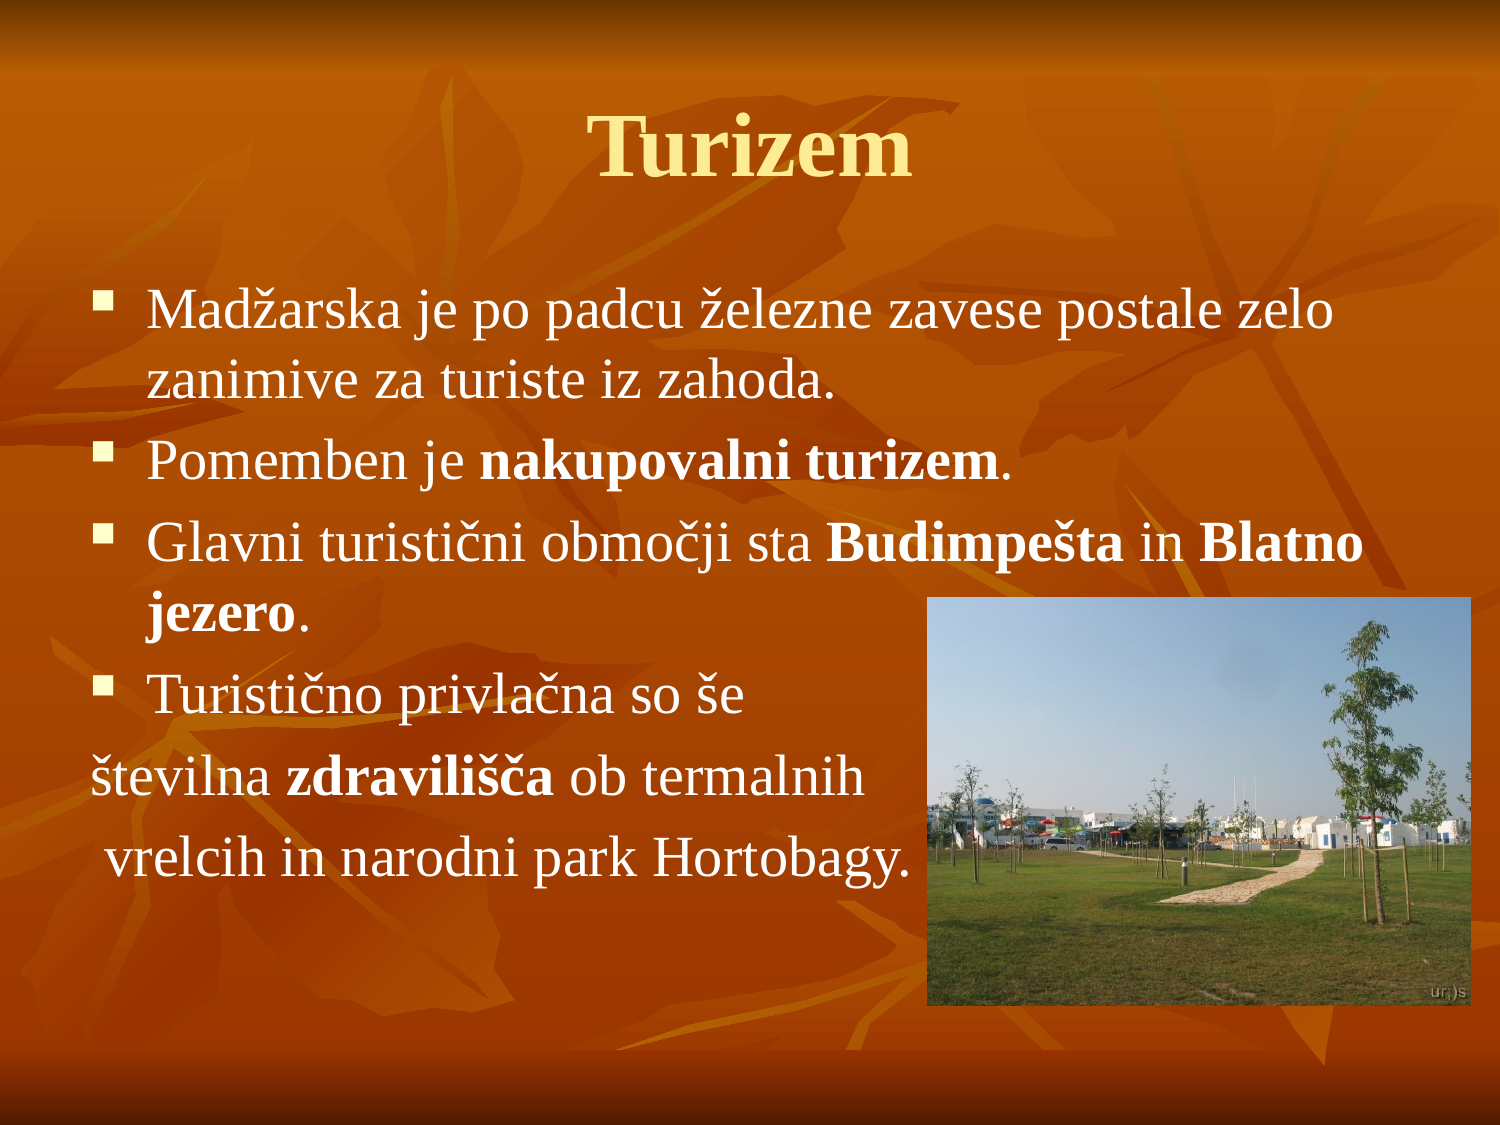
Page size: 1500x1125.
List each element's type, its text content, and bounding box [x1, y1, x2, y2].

list Madžarska je po padcu železne zavese postale zelo zanimive za turiste iz zahoda. Pomemben je nakupovalni turizem. Glavni turistični območji sta Budimpešta in Blatno jezero. Turistično privlačna so še številna zdravilišča ob termalnih vrelcih in narodni park Hortobagy. [75, 262, 1425, 1006]
title Turizem [75, 45, 1425, 234]
picture [927, 597, 1471, 1006]
